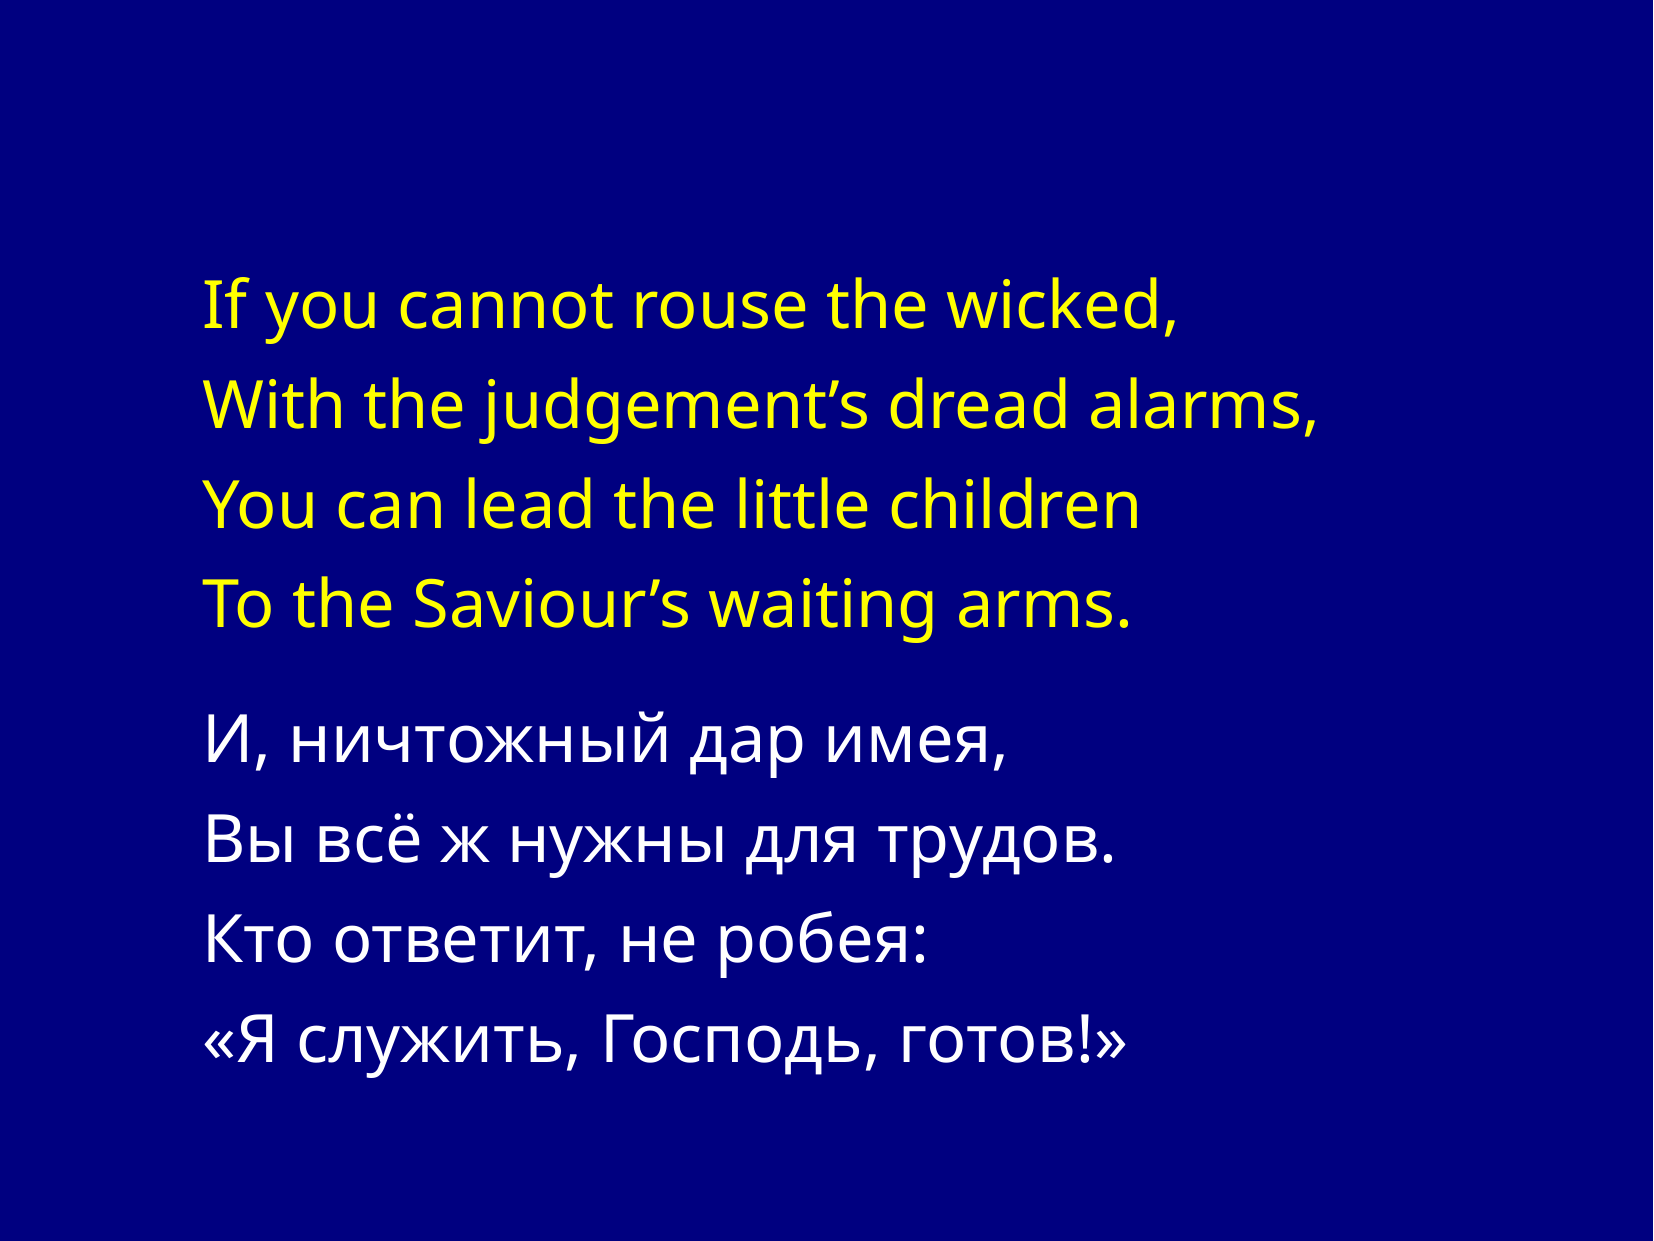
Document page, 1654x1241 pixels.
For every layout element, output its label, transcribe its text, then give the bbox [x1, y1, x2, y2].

text_box И, ничтожный дар имея, Вы всё ж нужны для трудов. Кто ответит, не робея: «Я служить, Господь, готов!» [75, 675, 1576, 1163]
text_box If you cannot rouse the wicked, With the judgement’s dread alarms, You can lead the little children To the Saviour’s waiting arms. [75, 150, 1576, 638]
